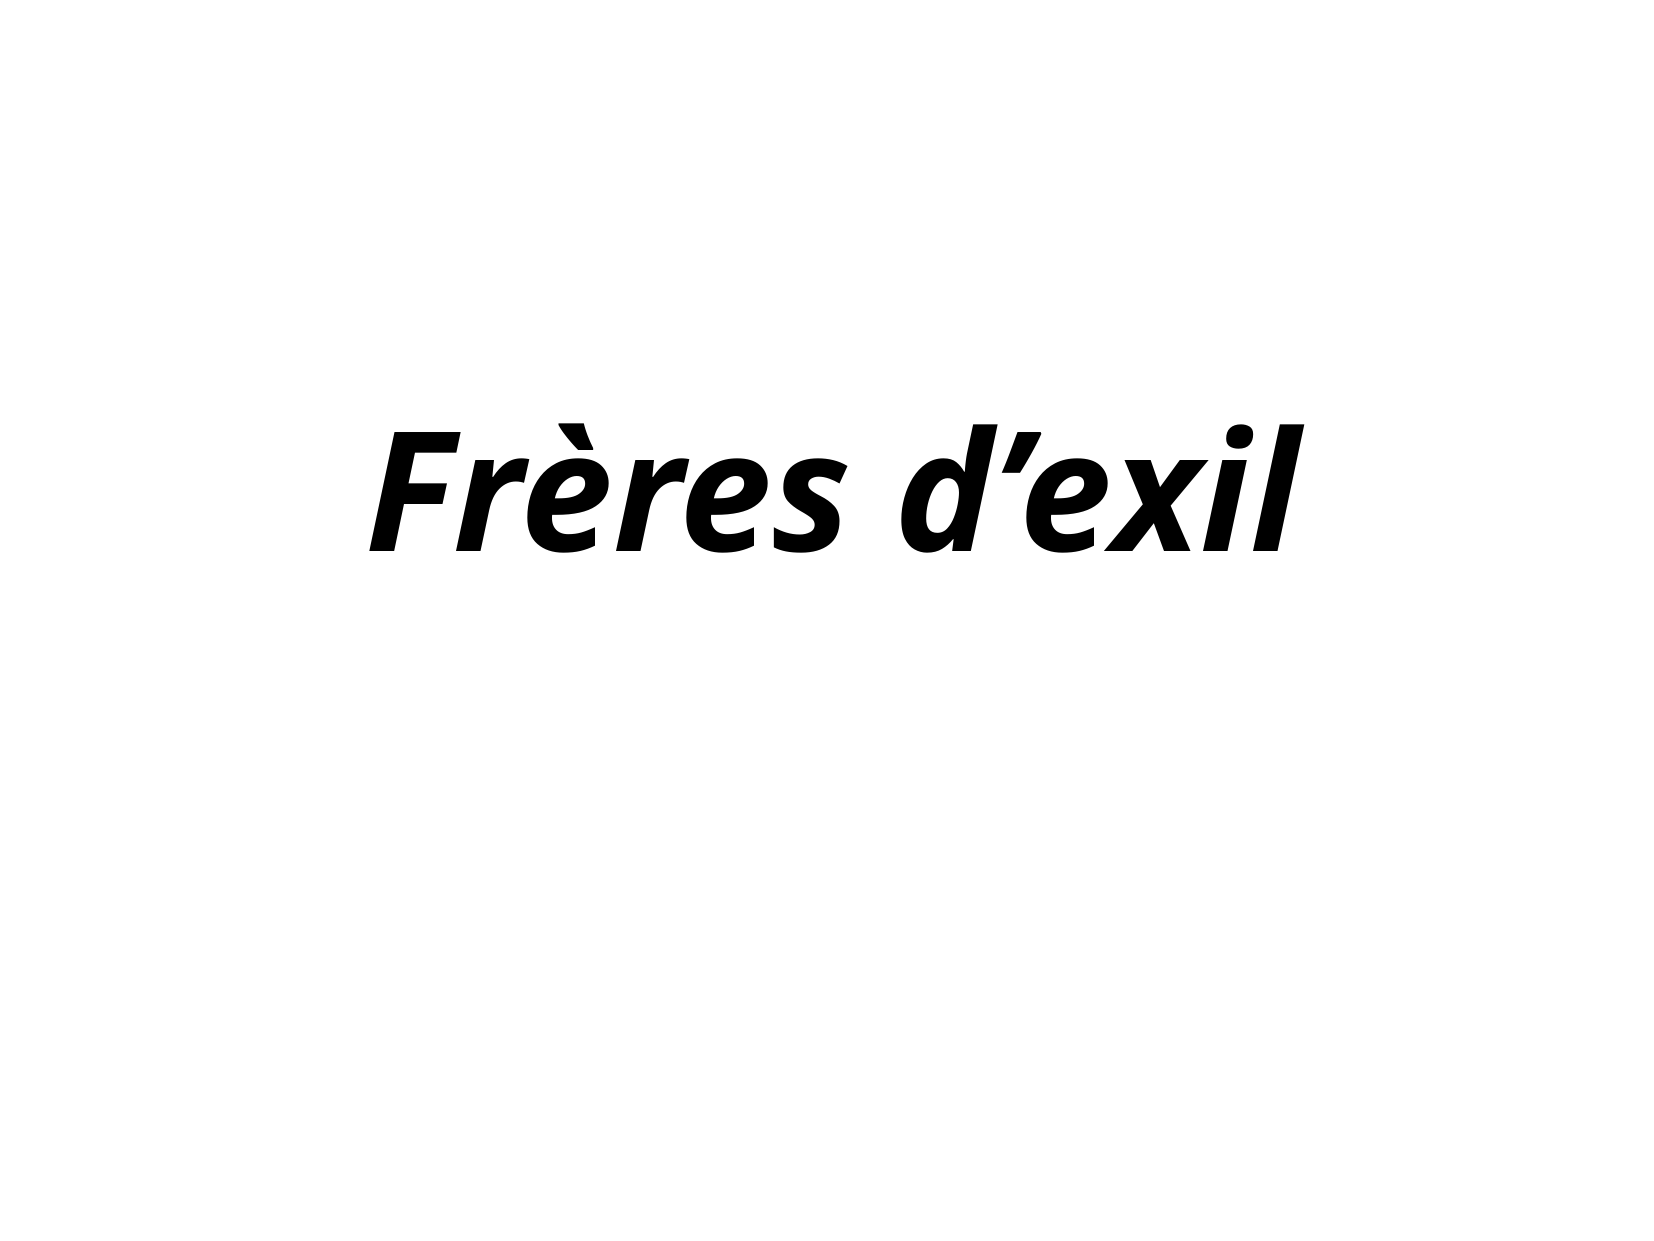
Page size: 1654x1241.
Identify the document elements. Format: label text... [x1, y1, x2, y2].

list Frères d’exil [82, 290, 1583, 683]
